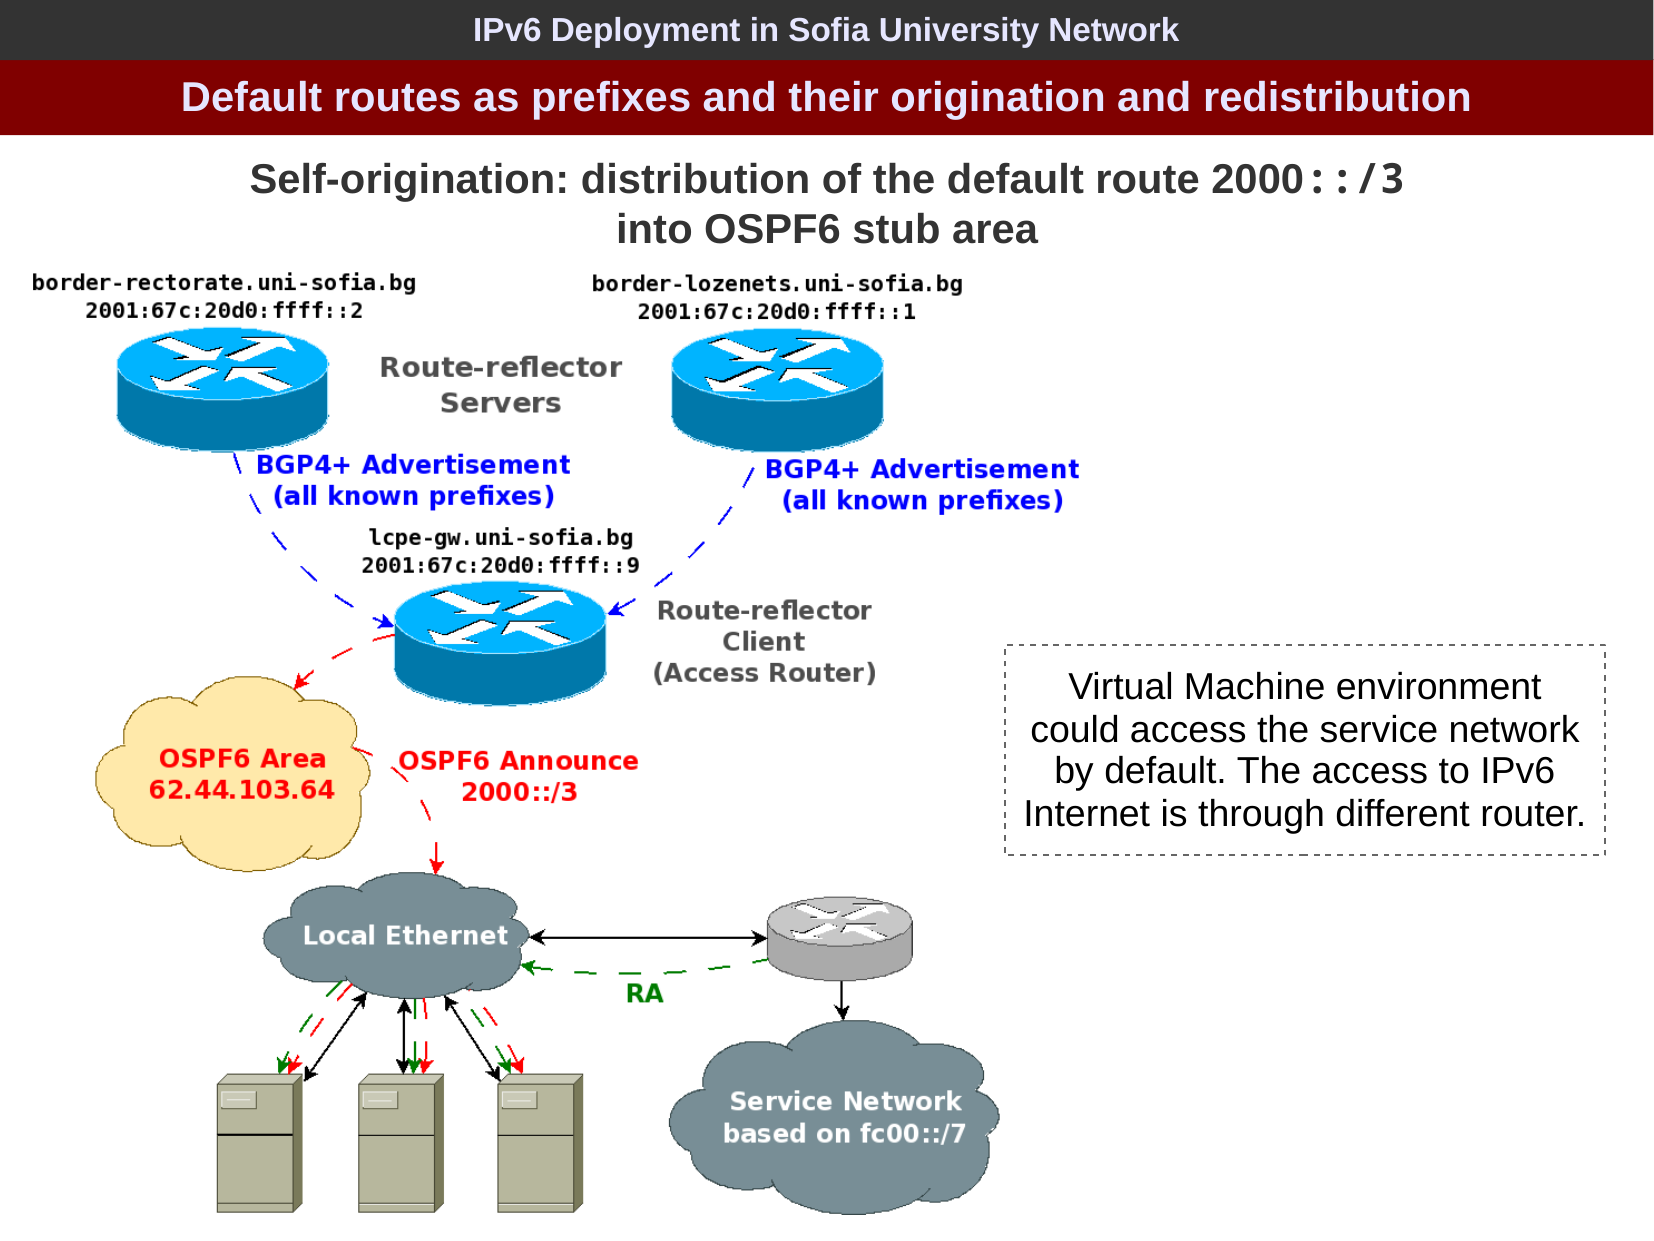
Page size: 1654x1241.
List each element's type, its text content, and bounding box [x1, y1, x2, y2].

text_box Virtual Machine environment could access the service network by default. The access to IPv6 Internet is through different router. [1005, 645, 1606, 856]
text_box Default routes as prefixes and their origination and redistribution [0, 61, 1654, 136]
picture [32, 269, 1081, 1215]
text_box Self-origination: distribution of the default route 2000::/3 into OSPF6 stub area [30, 141, 1625, 247]
text_box IPv6 Deployment in Sofia University Network [0, 0, 1654, 61]
